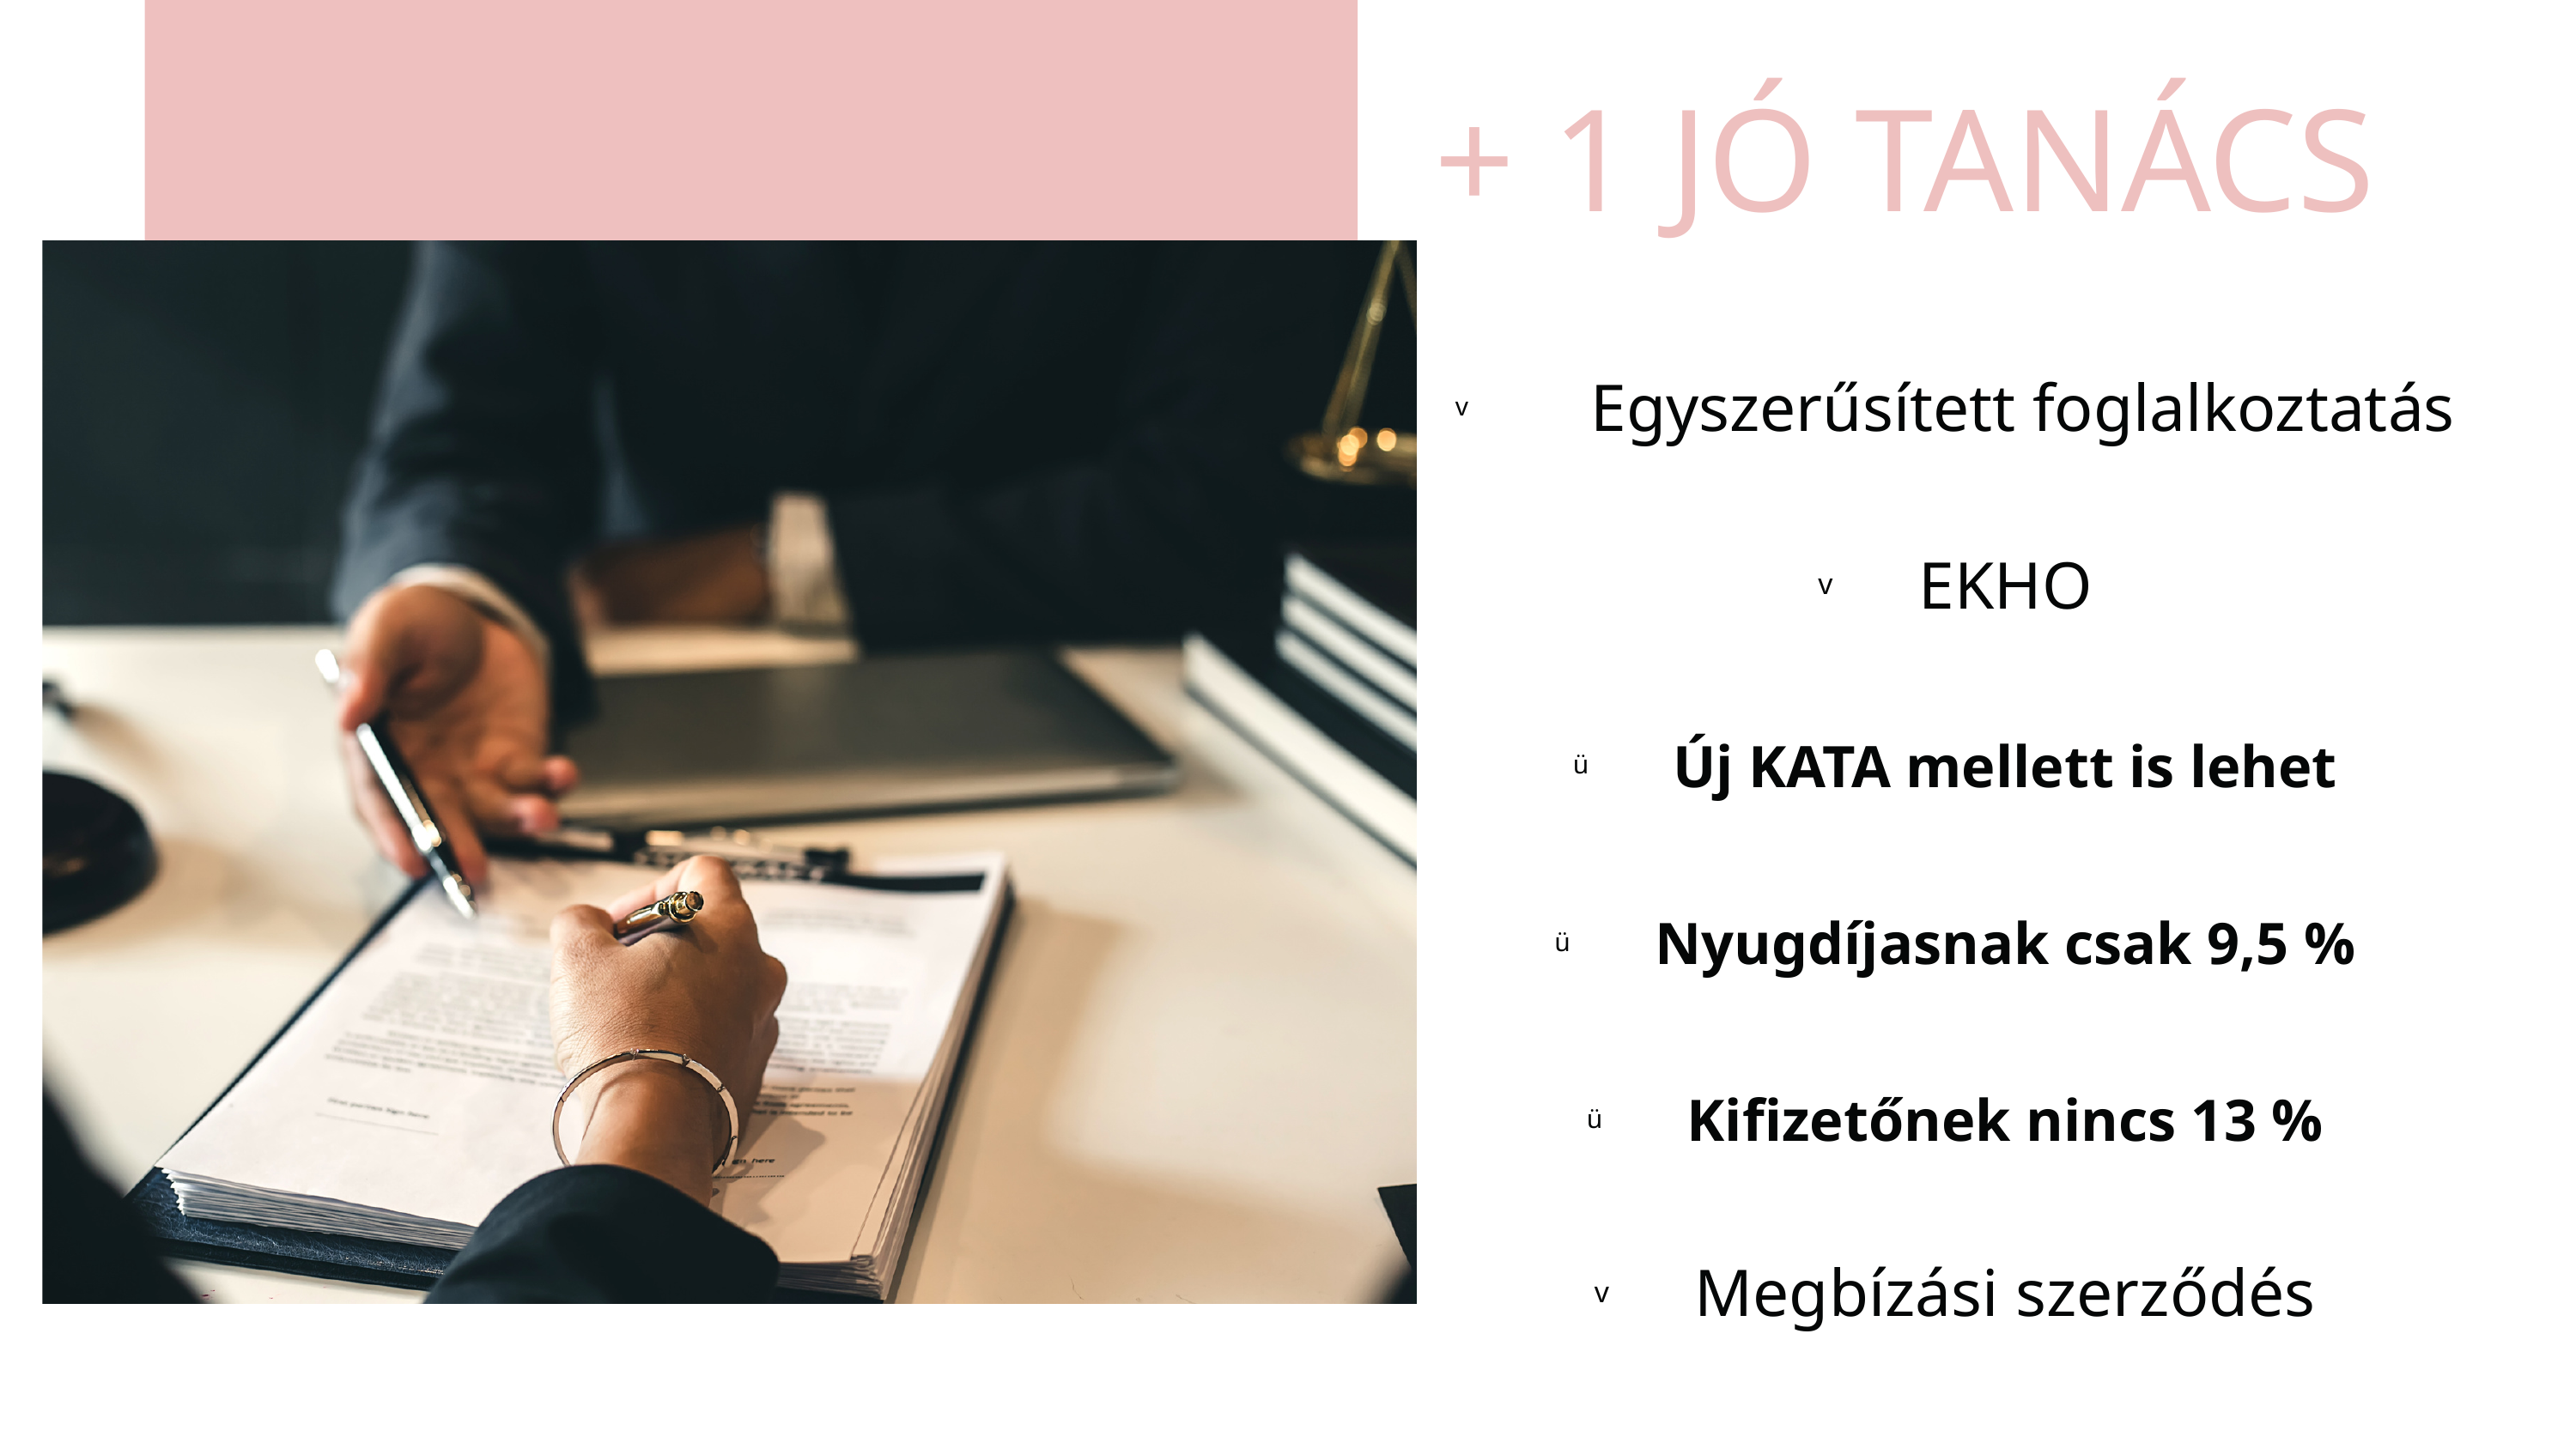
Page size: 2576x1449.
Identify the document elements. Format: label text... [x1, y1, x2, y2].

picture [42, 240, 1417, 1304]
text_box + 1 JÓ TANÁCS [1234, 70, 2576, 240]
text_box Egyszerűsített foglalkoztatás EKHO Új KATA mellett is lehet Nyugdíjasnak csak 9,5 % Kifizetőnek nincs 13 % Megbízási szerződés [1234, 267, 2576, 1449]
text_box [144, 0, 1358, 240]
